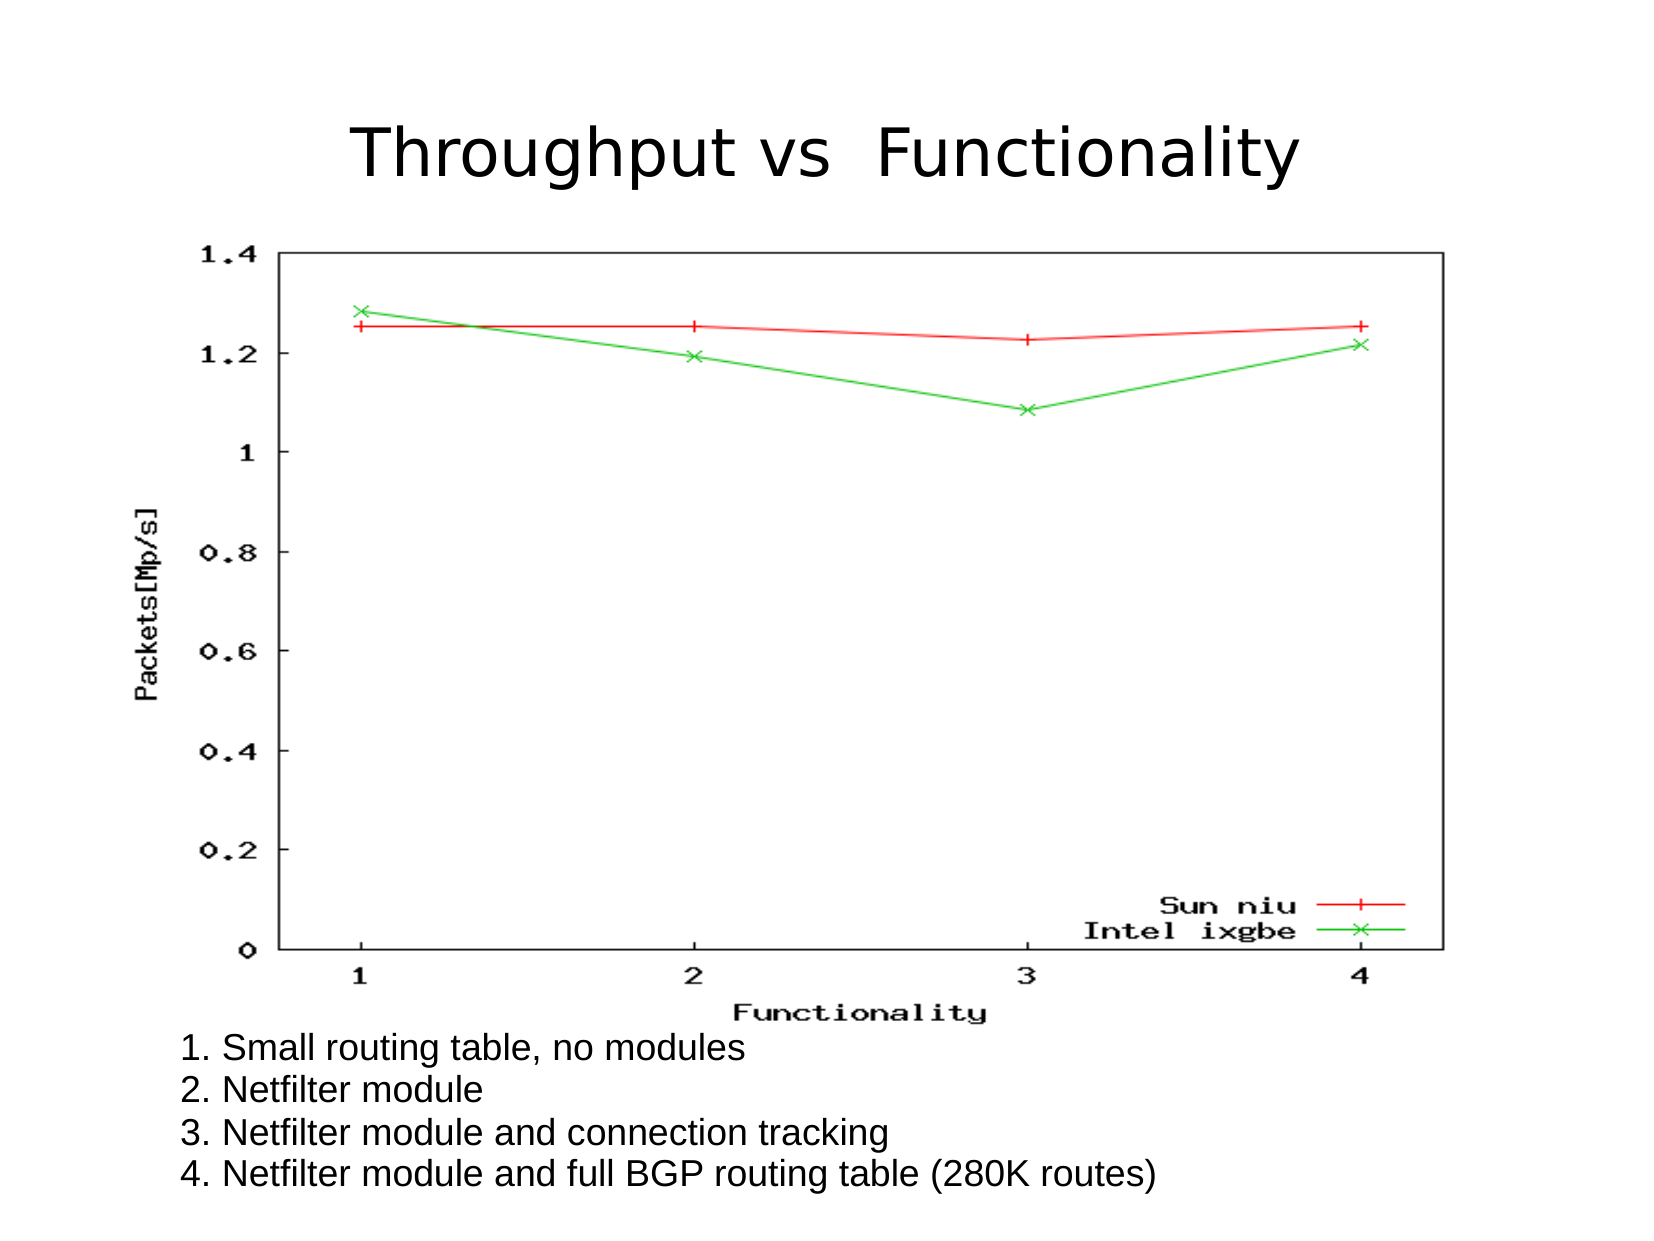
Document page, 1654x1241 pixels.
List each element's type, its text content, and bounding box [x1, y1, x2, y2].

title Throughput vs Functionality [82, 56, 1571, 250]
text_box 1. Small routing table, no modules 2. Netfilter module 3. Netfilter module and connection tracking 4. Netfilter module and full BGP routing table (280K routes) [165, 1019, 1274, 1221]
picture [114, 224, 1499, 1026]
